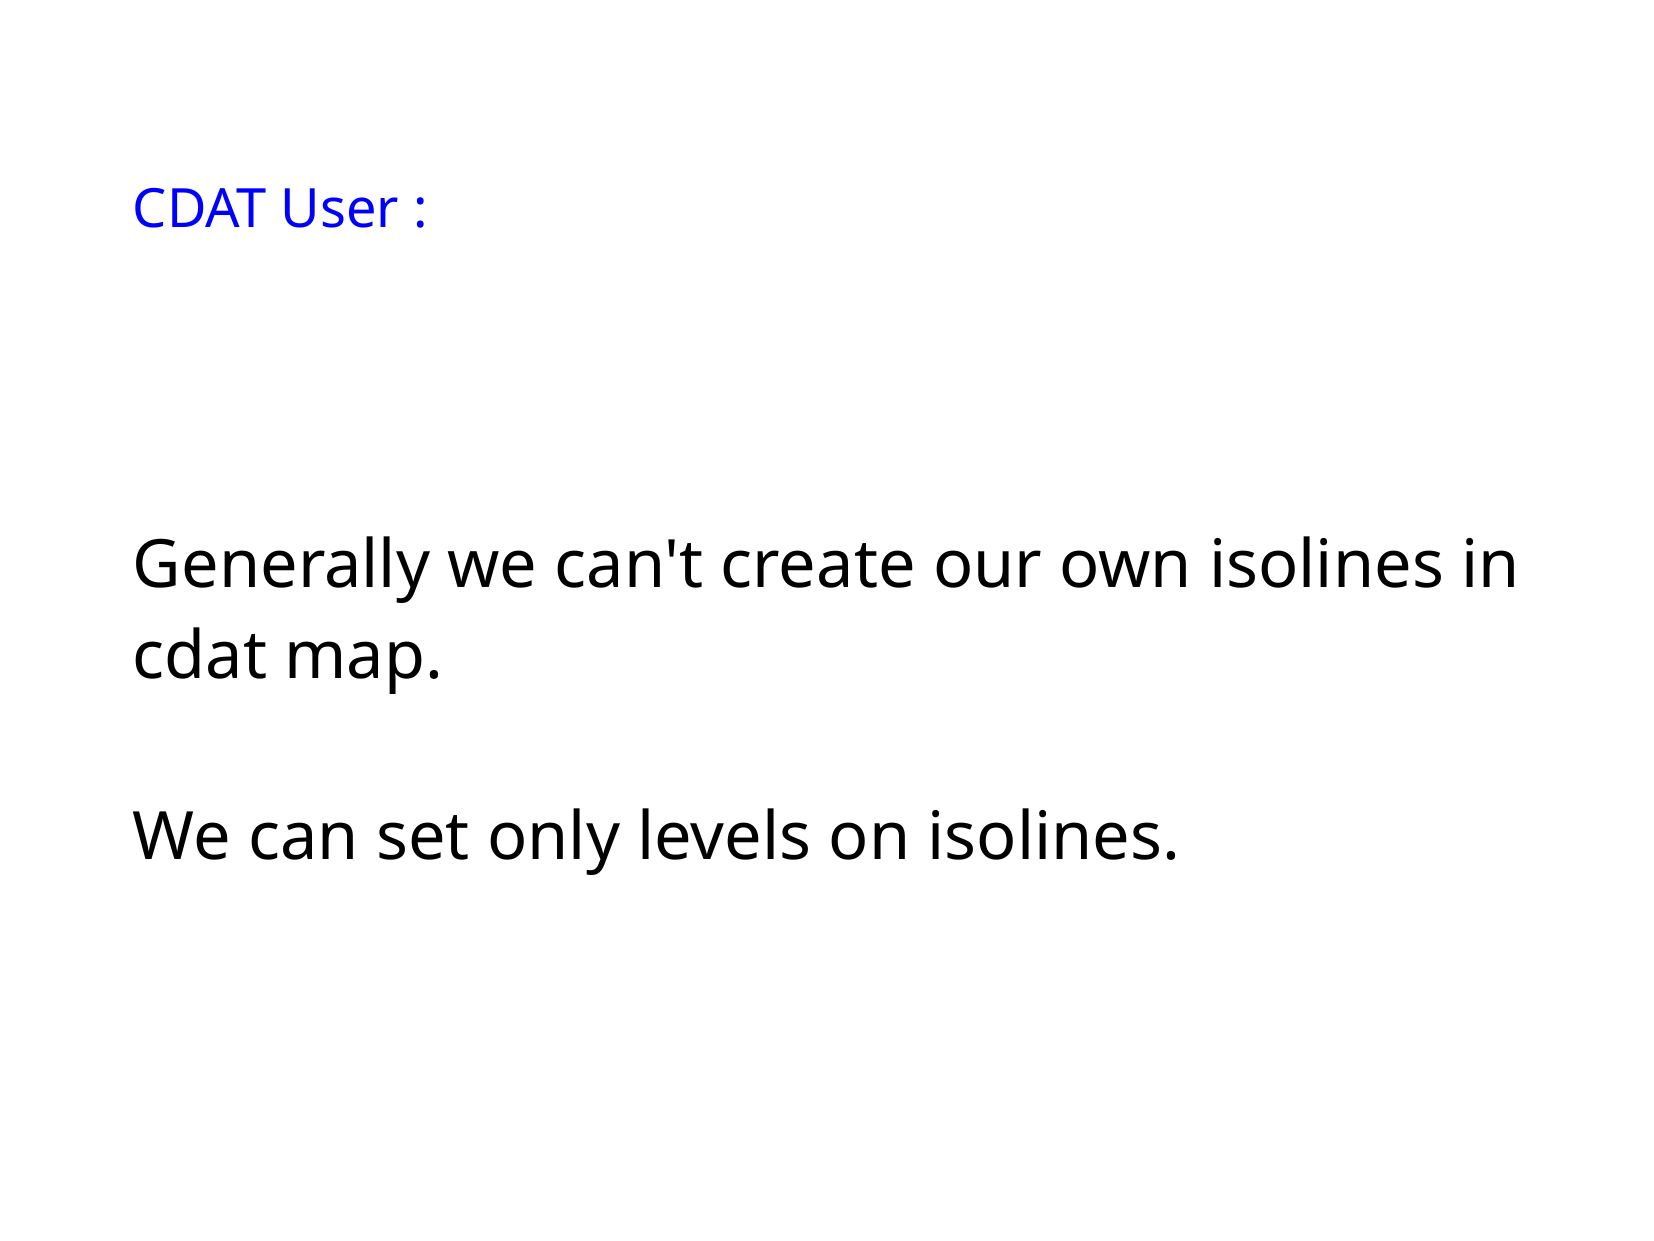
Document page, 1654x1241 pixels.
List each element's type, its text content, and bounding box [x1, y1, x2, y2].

text_box CDAT User : Generally we can't create our own isolines in cdat map. We can set only levels on isolines. [118, 88, 1636, 848]
